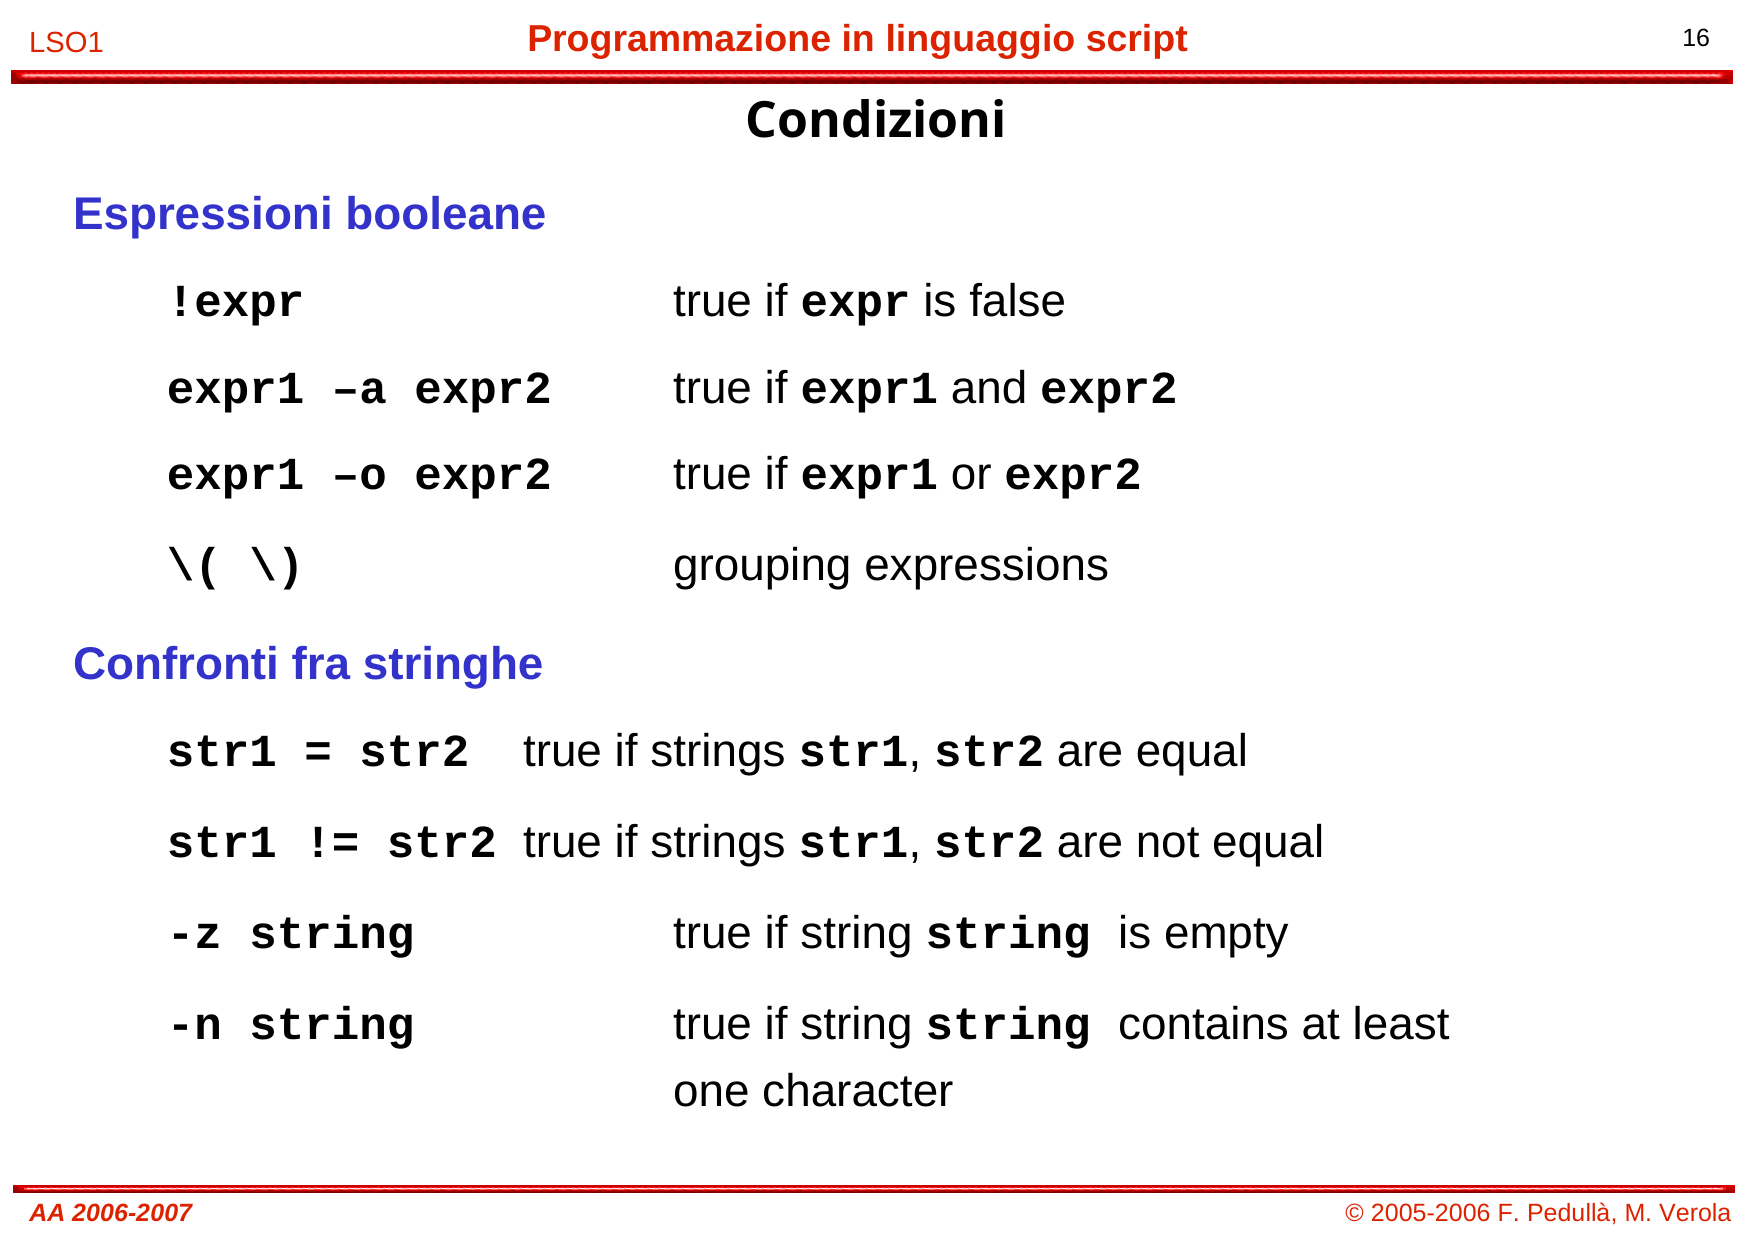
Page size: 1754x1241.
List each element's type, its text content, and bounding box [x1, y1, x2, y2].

list Espressioni booleane !expr true if expr is false expr1 –a expr2 true if expr1 and expr2 expr1 –o expr2 true if expr1 or expr2 \( \) grouping expressions Confronti fra stringhe str1 = str2 true if strings str1, str2 are equal str1 != str2 true if strings str1, str2 are not equal -z string true if string string is empty -n string true if string string contains at least one character [58, 177, 1696, 1127]
title Condizioni [720, 72, 1033, 168]
picture [11, 70, 1733, 84]
picture [13, 1185, 1735, 1193]
